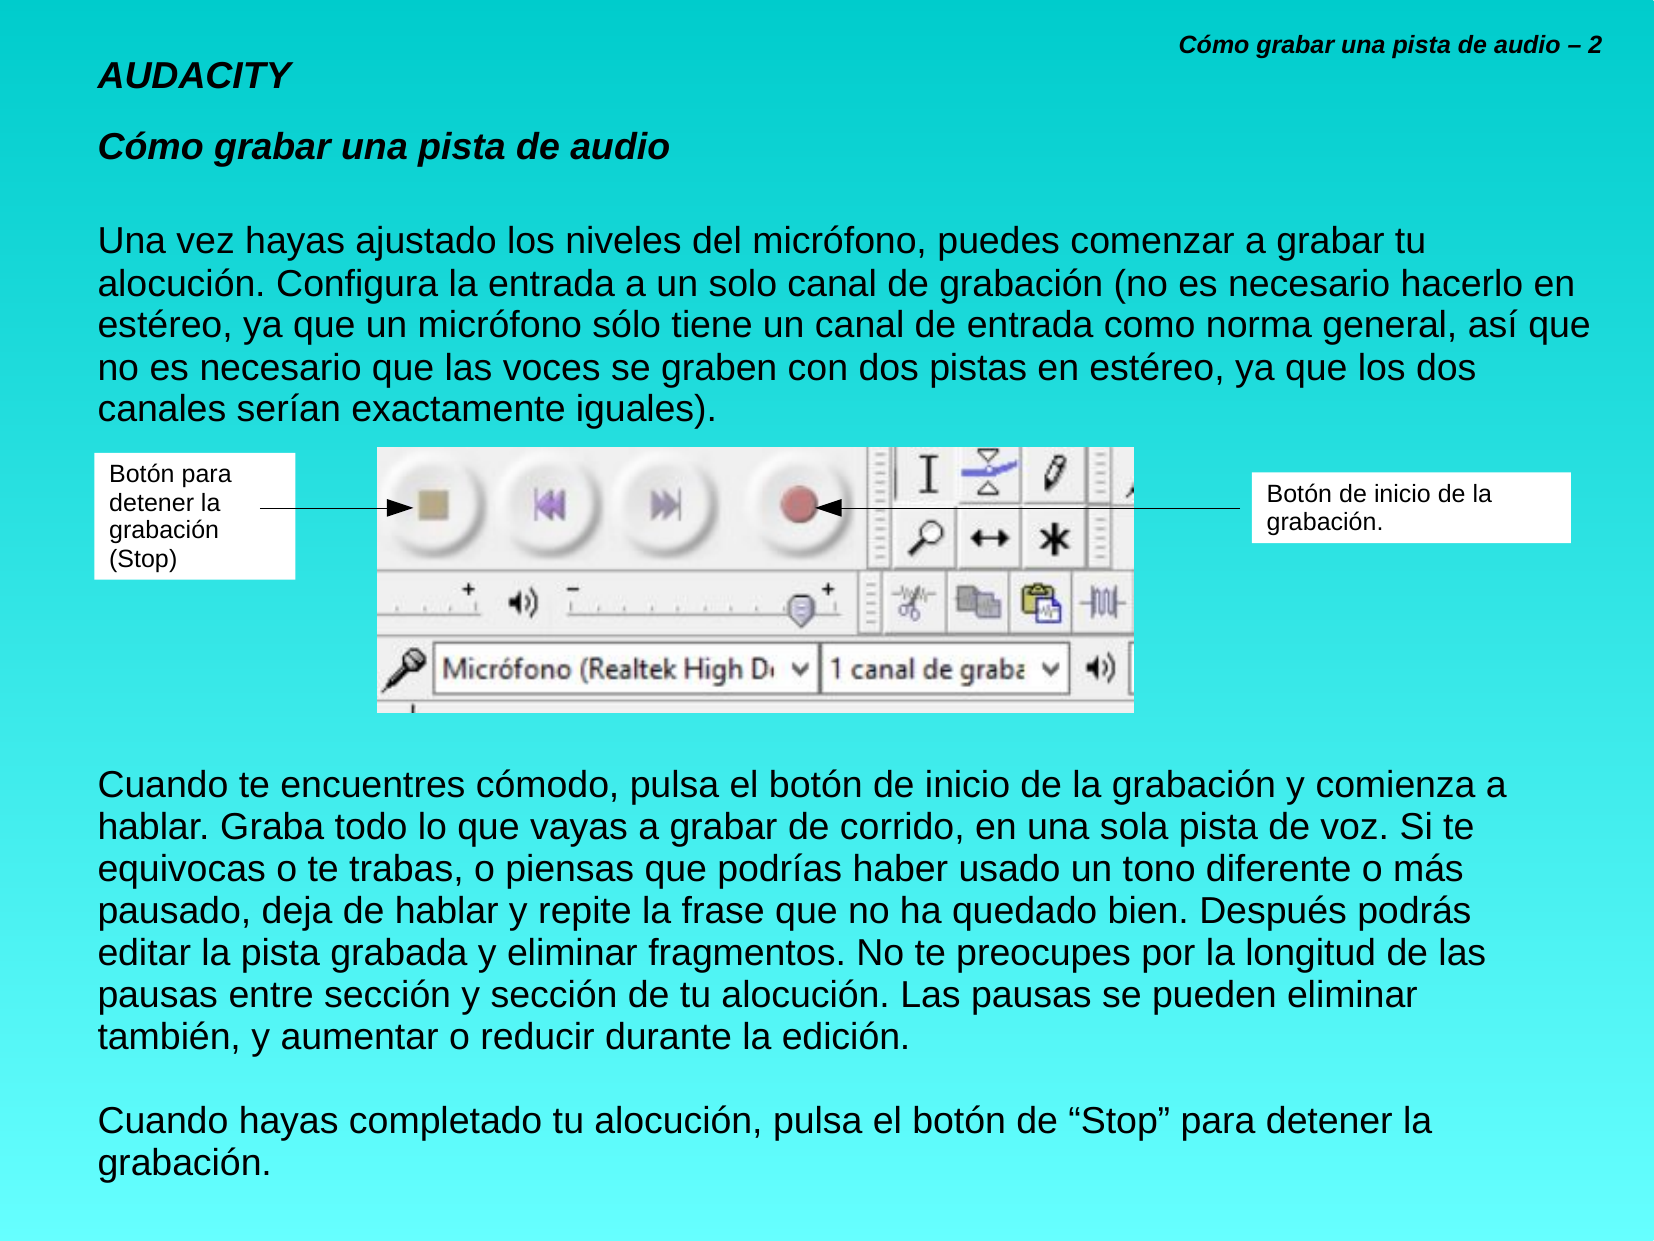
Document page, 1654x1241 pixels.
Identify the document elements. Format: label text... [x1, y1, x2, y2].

text_box Botón para detener la grabación (Stop) [94, 452, 296, 579]
text_box Una vez hayas ajustado los niveles del micrófono, puedes comenzar a grabar tu alocución. Configura la entrada a un solo canal de grabación (no es necesario hacerlo en estéreo, ya que un micrófono sólo tiene un canal de entrada como norma general, así que no es necesario que las voces se graben con dos pistas en estéreo, ya que los dos canales serían exactamente iguales). [82, 212, 1607, 436]
picture [377, 447, 1134, 713]
text_box Cómo grabar una pista de audio [82, 118, 792, 189]
text_box Cuando te encuentres cómodo, pulsa el botón de inicio de la grabación y comienza a hablar. Graba todo lo que vayas a grabar de corrido, en una sola pista de voz. Si te equivocas o te trabas, o piensas que podrías haber usado un tono diferente o más pausado, deja de hablar y repite la frase que no ha quedado bien. Después podrás editar la pista grabada y eliminar fragmentos. No te preocupes por la longitud de las pausas entre sección y sección de tu alocución. Las pausas se pueden eliminar también, y aumentar o reducir durante la edición. Cuando hayas completado tu alocución, pulsa el botón de “Stop” para detener la grabación. [82, 755, 1583, 1186]
text_box Cómo grabar una pista de audio – 2 [992, 23, 1619, 67]
text_box AUDACITY [82, 47, 674, 104]
text_box Botón de inicio de la grabación. [1251, 472, 1571, 543]
